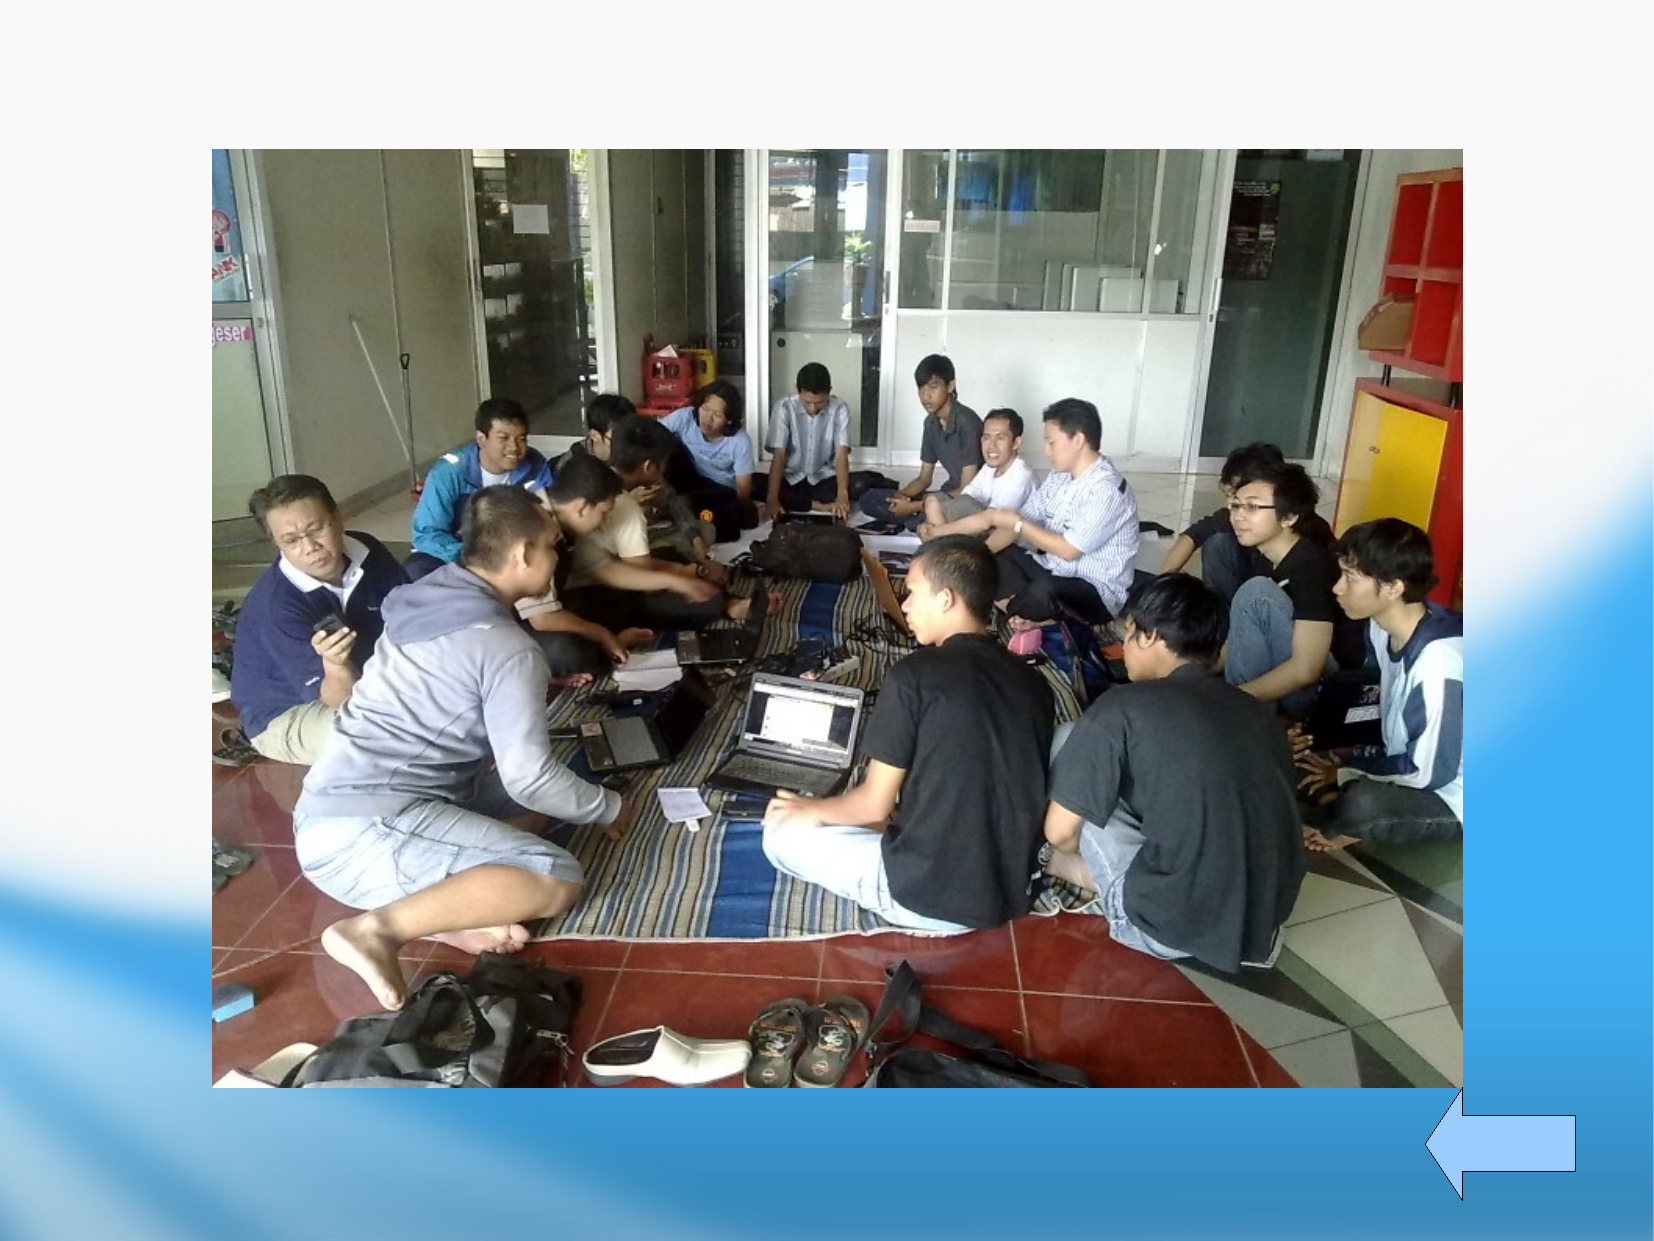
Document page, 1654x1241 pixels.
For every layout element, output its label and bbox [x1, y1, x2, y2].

text_box [1425, 1087, 1576, 1201]
picture [0, 0, 1654, 1241]
